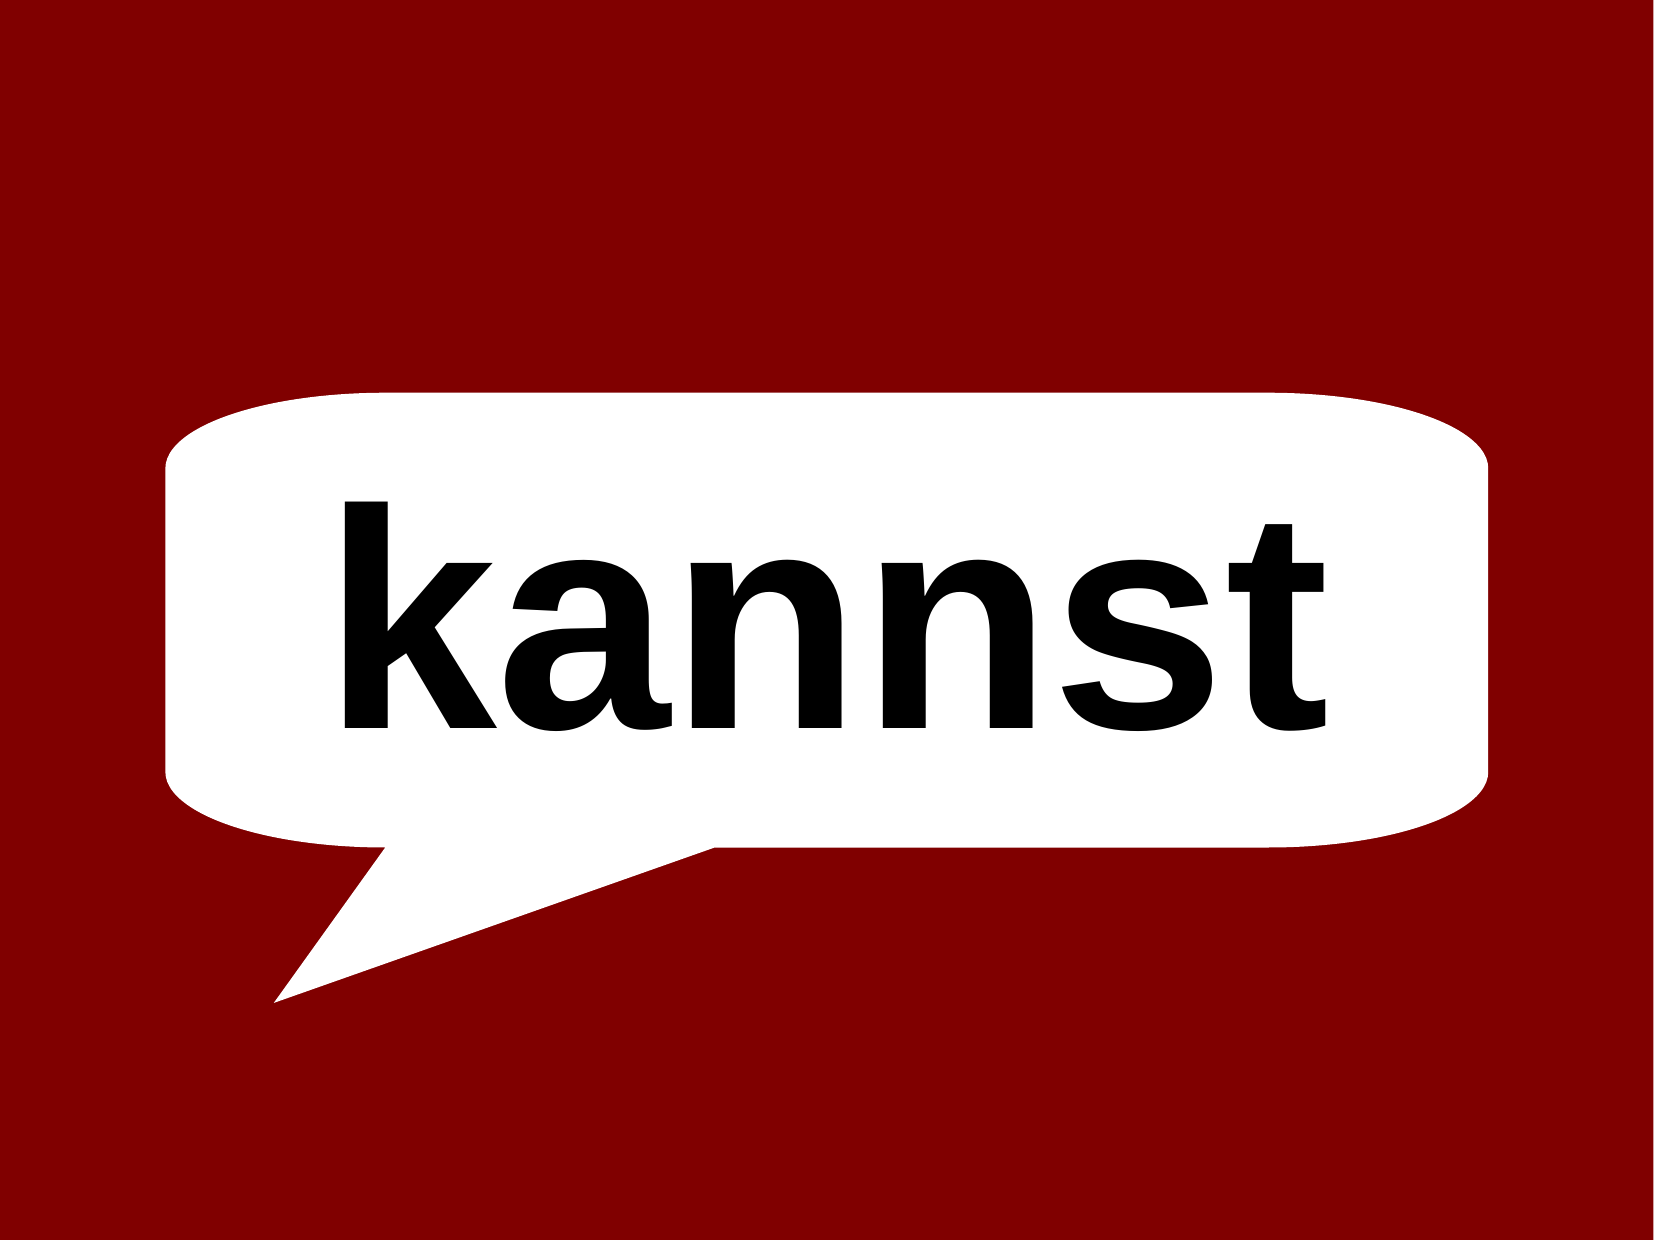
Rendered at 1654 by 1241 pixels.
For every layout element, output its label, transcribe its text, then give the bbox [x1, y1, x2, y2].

text_box kannst [165, 392, 1489, 1003]
